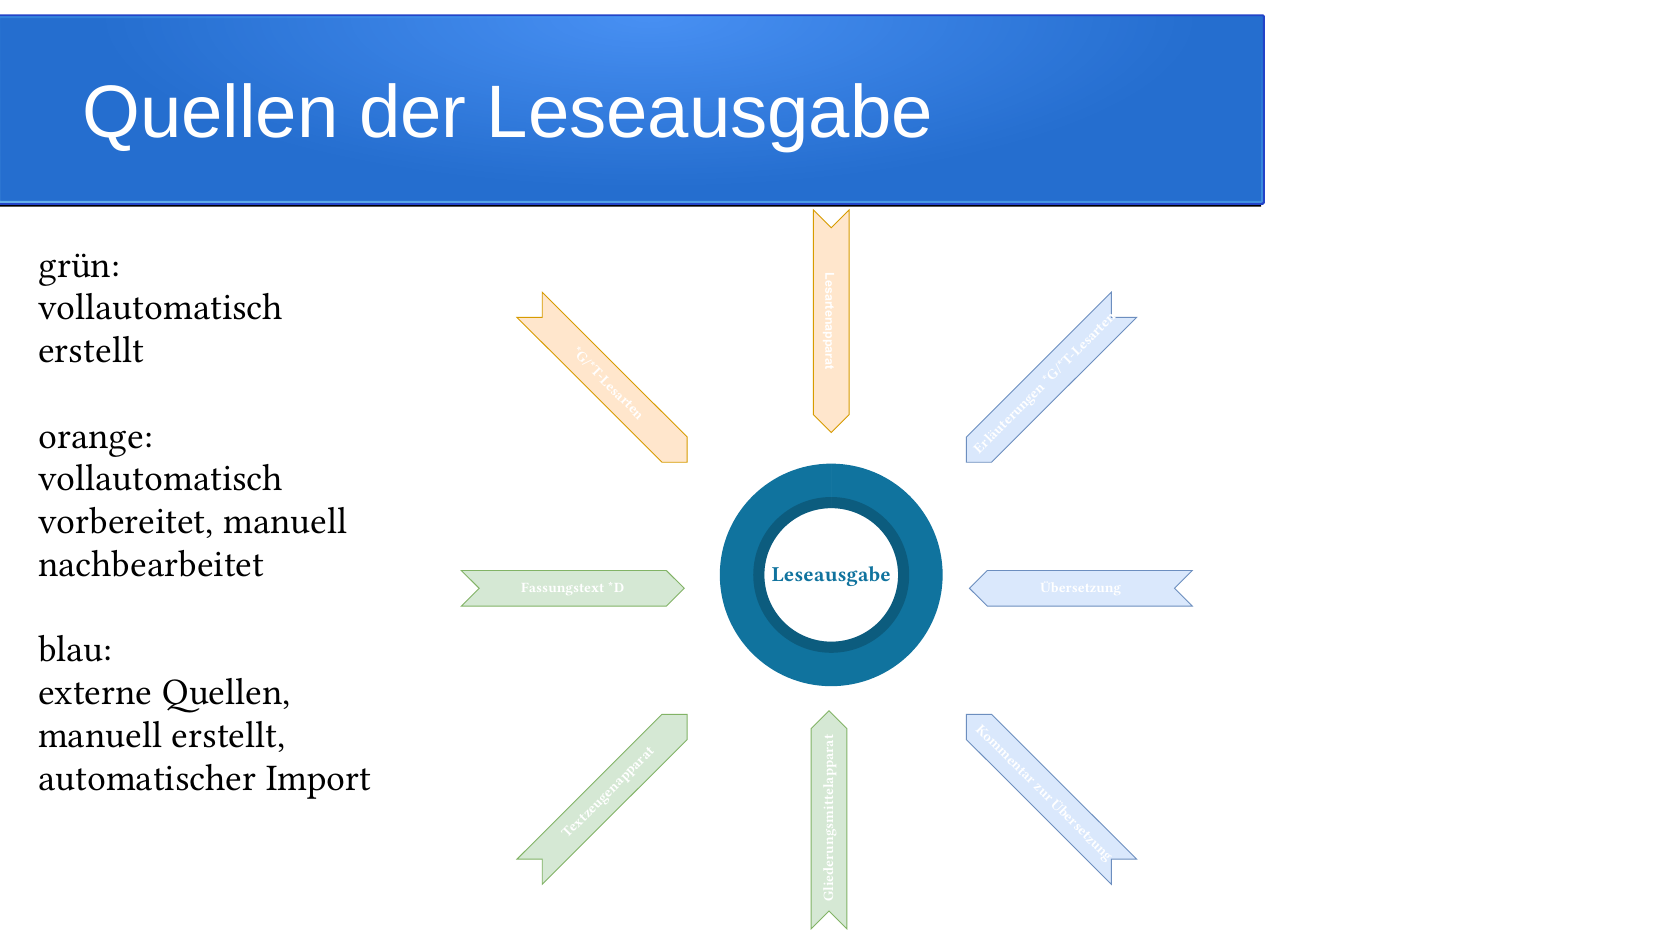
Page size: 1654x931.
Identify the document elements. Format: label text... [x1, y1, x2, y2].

title Quellen der Leseausgabe [82, 35, 1235, 189]
text_box grün: vollautomatisch erstellt orange: vollautomatisch vorbereitet, manuell nachbearbeitet blau: externe Quellen, manuell erstellt, automatischer Import [23, 236, 414, 827]
picture [459, 208, 1194, 931]
